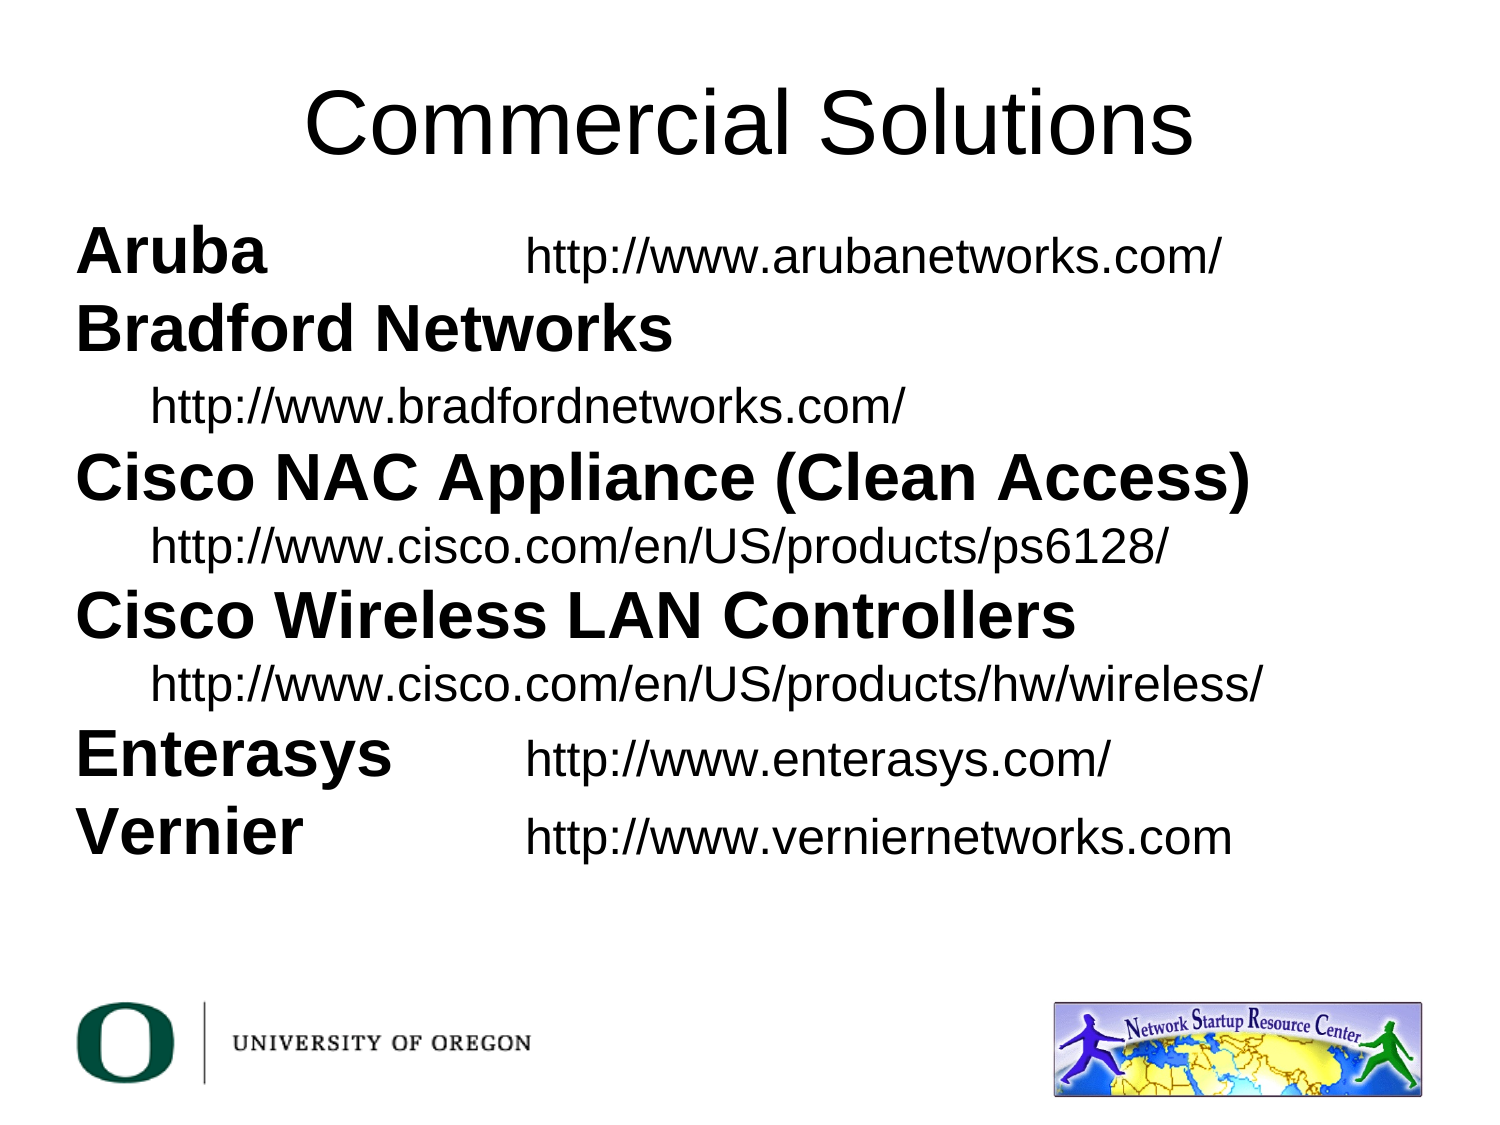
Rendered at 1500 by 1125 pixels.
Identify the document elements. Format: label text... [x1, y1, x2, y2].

picture [62, 998, 546, 1088]
picture [1050, 999, 1426, 1100]
list Aruba http://www.arubanetworks.com/ Bradford Networks http://www.bradfordnetworks.com/ Cisco NAC Appliance (Clean Access) http://www.cisco.com/en/US/products/ps6128/ Cisco Wireless LAN Controllers http://www.cisco.com/en/US/products/hw/wireless/ Enterasys http://www.enterasys.com/ Vernier http://www.verniernetworks.com [75, 224, 1426, 963]
title Commercial Solutions [75, 45, 1426, 201]
